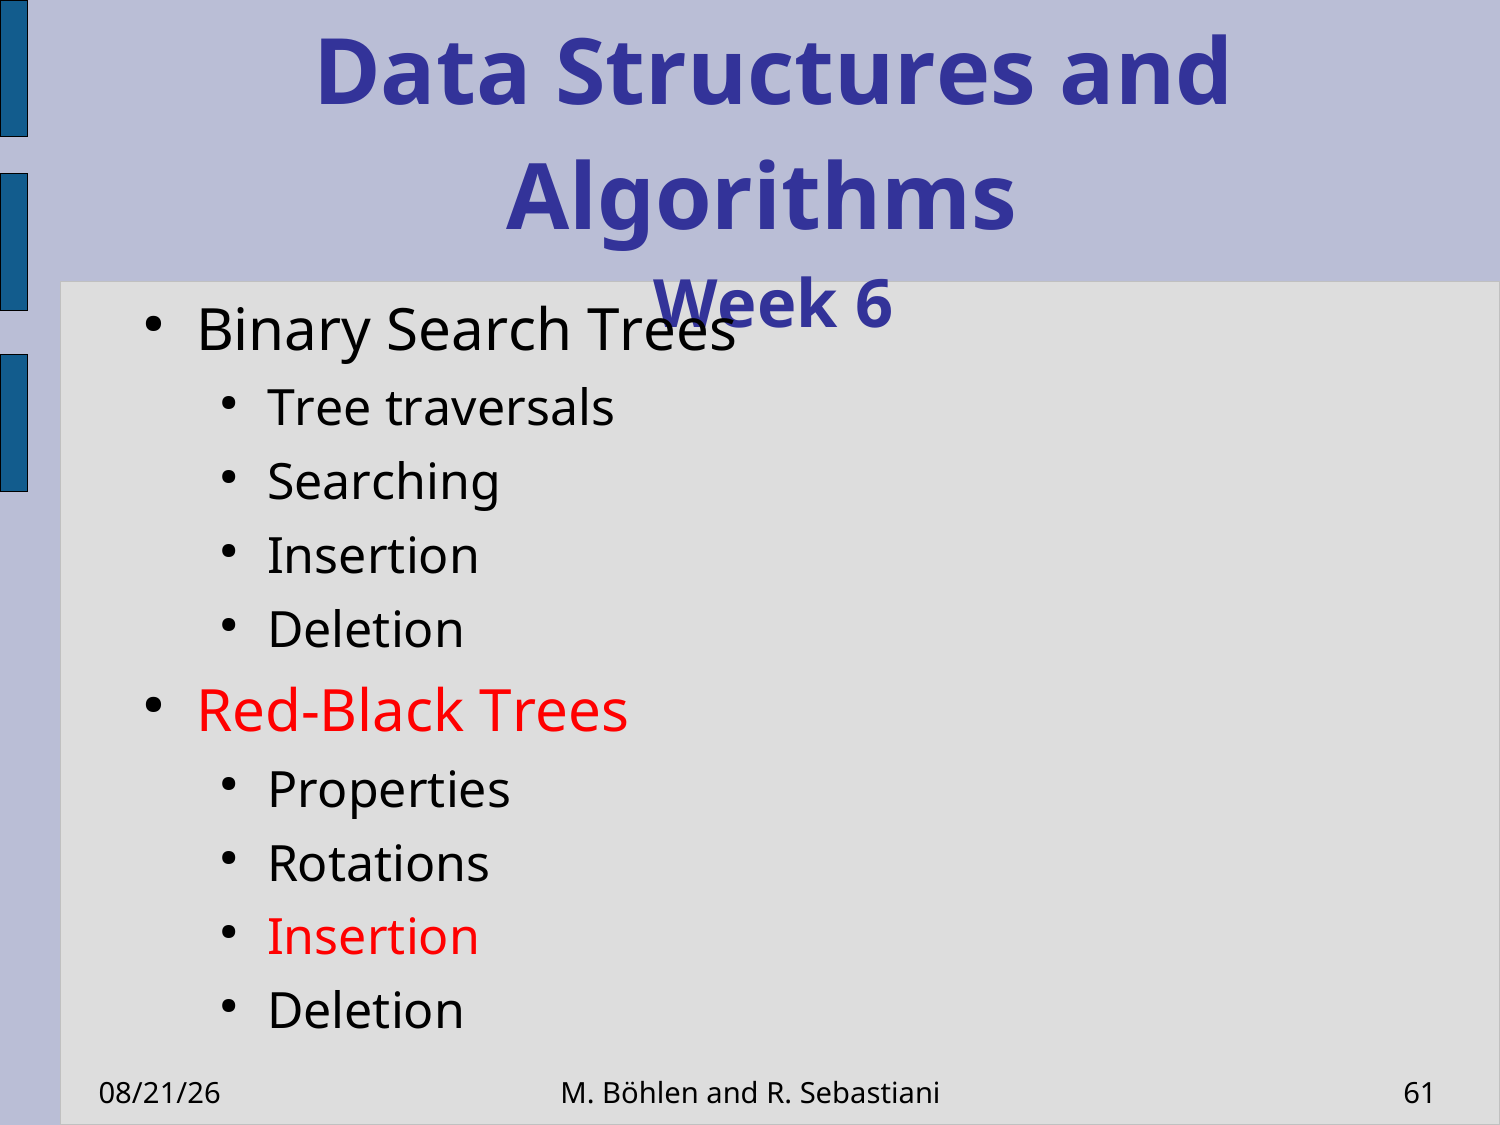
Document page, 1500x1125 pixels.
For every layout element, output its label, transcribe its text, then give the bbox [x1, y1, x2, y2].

subtitle Binary Search Trees Tree traversals Searching Insertion Deletion Red-Black Trees Properties Rotations Insertion Deletion [110, 305, 1392, 1030]
title Data Structures and Algorithms Week 6 [65, 68, 1482, 285]
